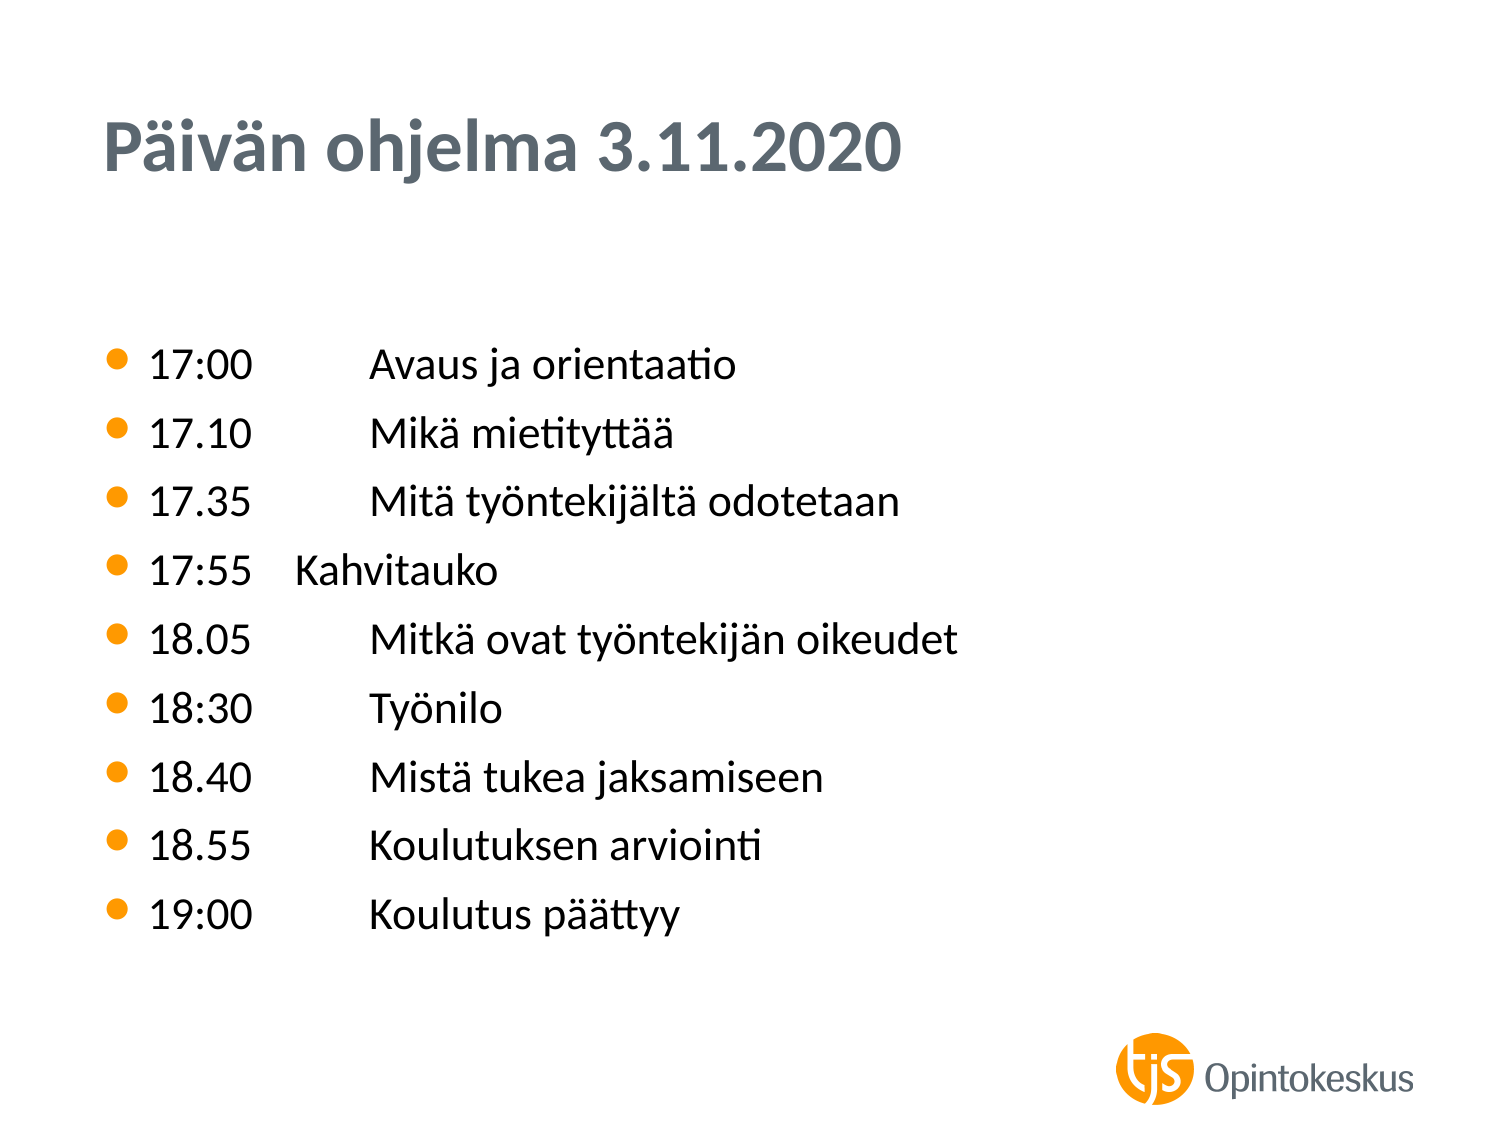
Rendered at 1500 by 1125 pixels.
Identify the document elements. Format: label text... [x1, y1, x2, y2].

title Päivän ohjelma 3.11.2020 [88, 88, 1412, 266]
list 17:00 Avaus ja orientaatio 17.10 Mikä mietityttää 17.35 Mitä työntekijältä odotetaan 17:55 Kahvitauko 18.05 Mitkä ovat työntekijän oikeudet 18:30 Työnilo 18.40 Mistä tukea jaksamiseen 18.55 Koulutuksen arviointi 19:00 Koulutus päättyy [88, 324, 1412, 1004]
picture [1116, 1033, 1413, 1105]
